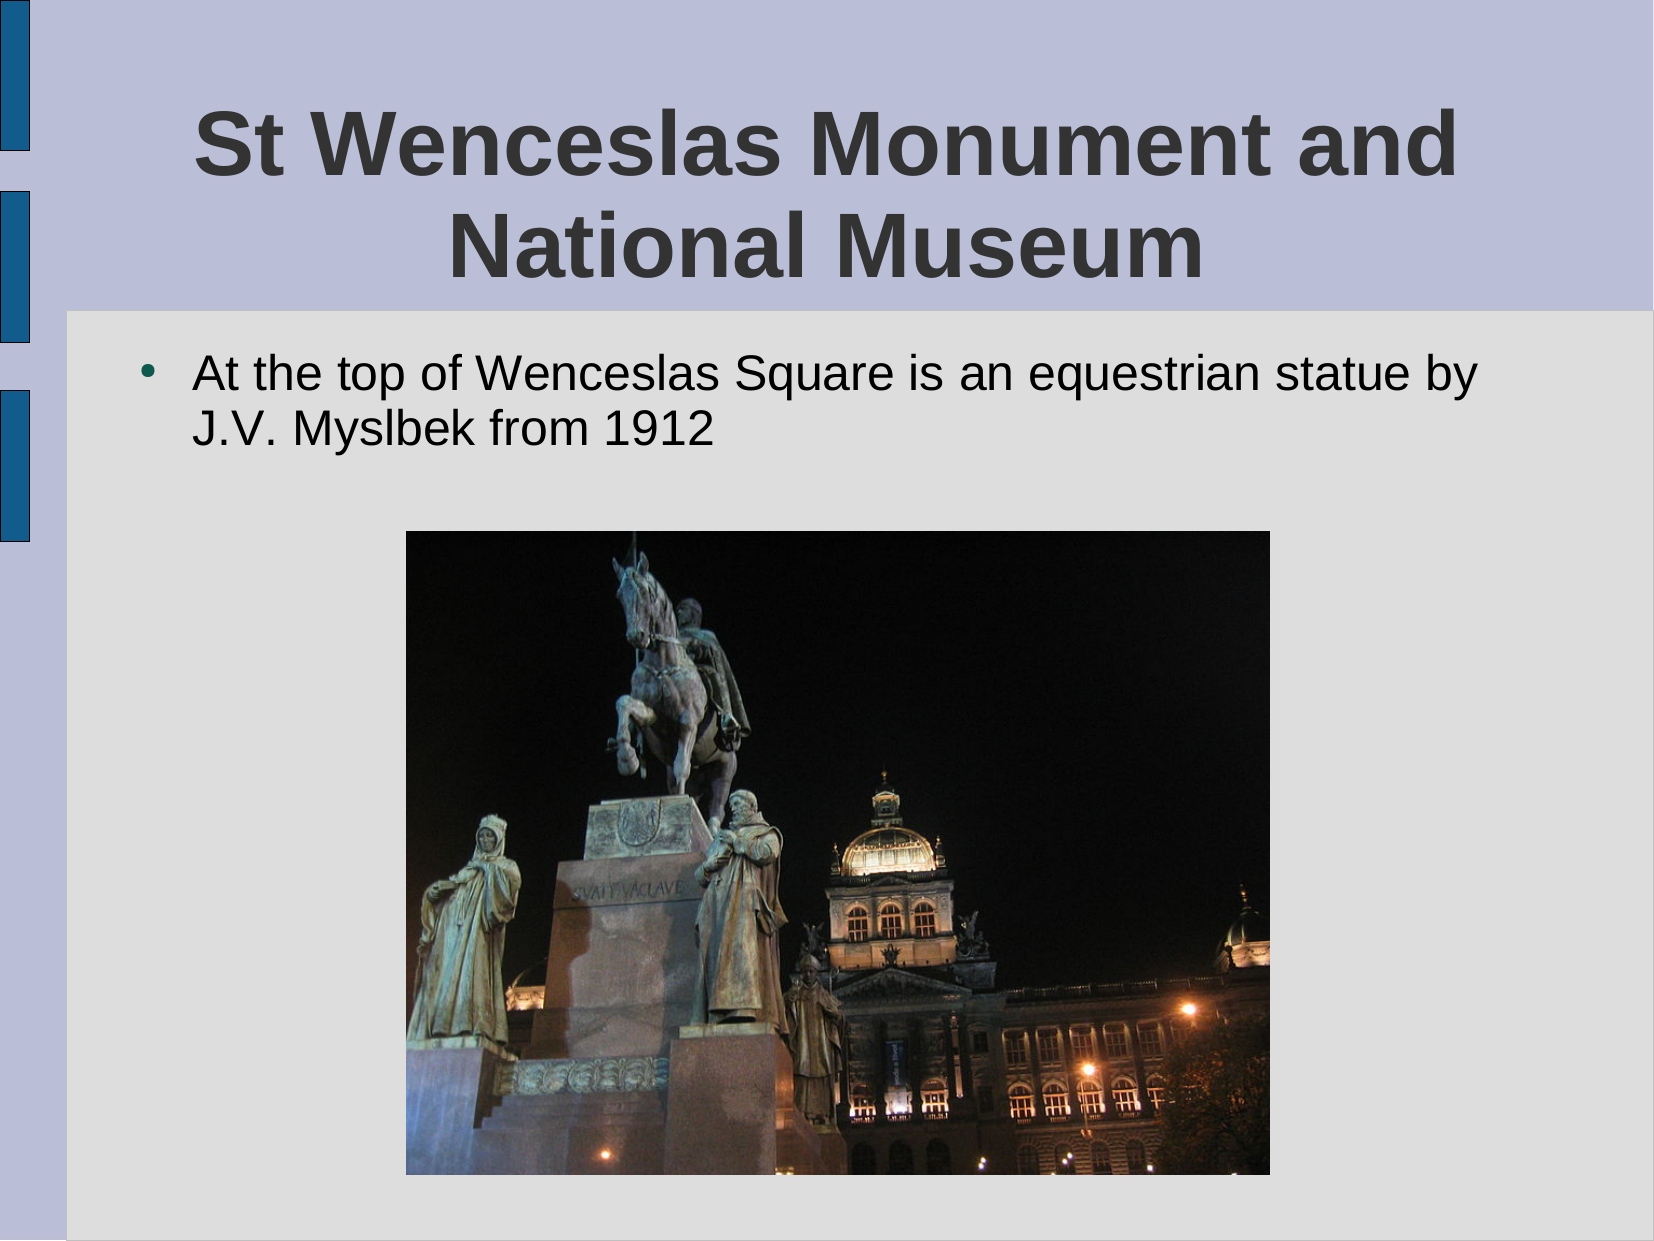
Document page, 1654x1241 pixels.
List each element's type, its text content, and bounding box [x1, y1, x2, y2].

list At the top of Wenceslas Square is an equestrian statue by J.V. Myslbek from 1912 [121, 344, 1534, 1127]
title St Wenceslas Monument and National Museum [121, 91, 1534, 299]
picture [406, 531, 1270, 1175]
